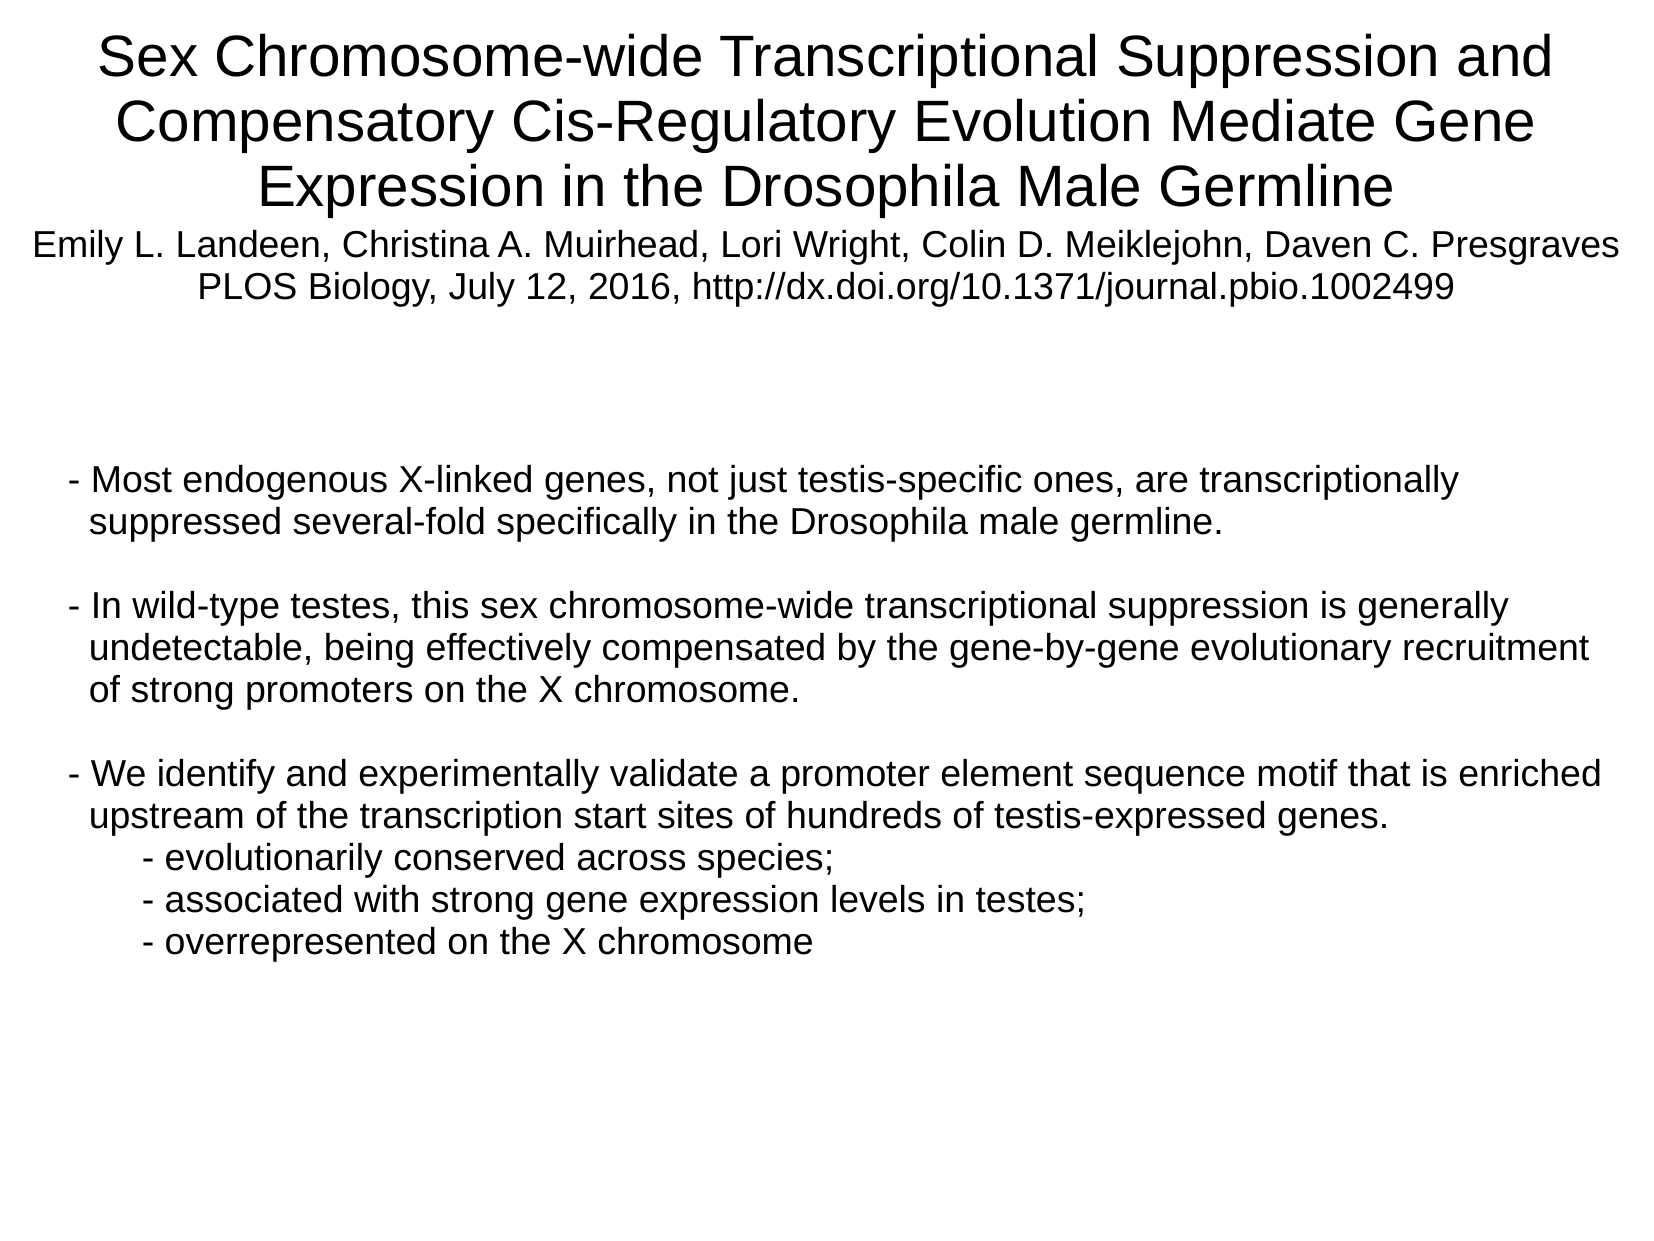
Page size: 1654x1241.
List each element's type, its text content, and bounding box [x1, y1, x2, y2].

text_box - Most endogenous X-linked genes, not just testis-specific ones, are transcriptionally suppressed several-fold specifically in the Drosophila male germline. - In wild-type testes, this sex chromosome-wide transcriptional suppression is generally undetectable, being effectively compensated by the gene-by-gene evolutionary recruitment of strong promoters on the X chromosome. - We identify and experimentally validate a promoter element sequence motif that is enriched upstream of the transcription start sites of hundreds of testis-expressed genes. - evolutionarily conserved across species; - associated with strong gene expression levels in testes; - overrepresented on the X chromosome [53, 451, 1628, 970]
title Sex Chromosome-wide Transcriptional Suppression and Compensatory Cis-Regulatory Evolution Mediate Gene Expression in the Drosophila Male Germline [0, 23, 1654, 219]
text_box Emily L. Landeen, Christina A. Muirhead, Lori Wright, Colin D. Meiklejohn, Daven C. Presgraves PLOS Biology, July 12, 2016, http://dx.doi.org/10.1371/journal.pbio.1002499 [3, 223, 1650, 350]
